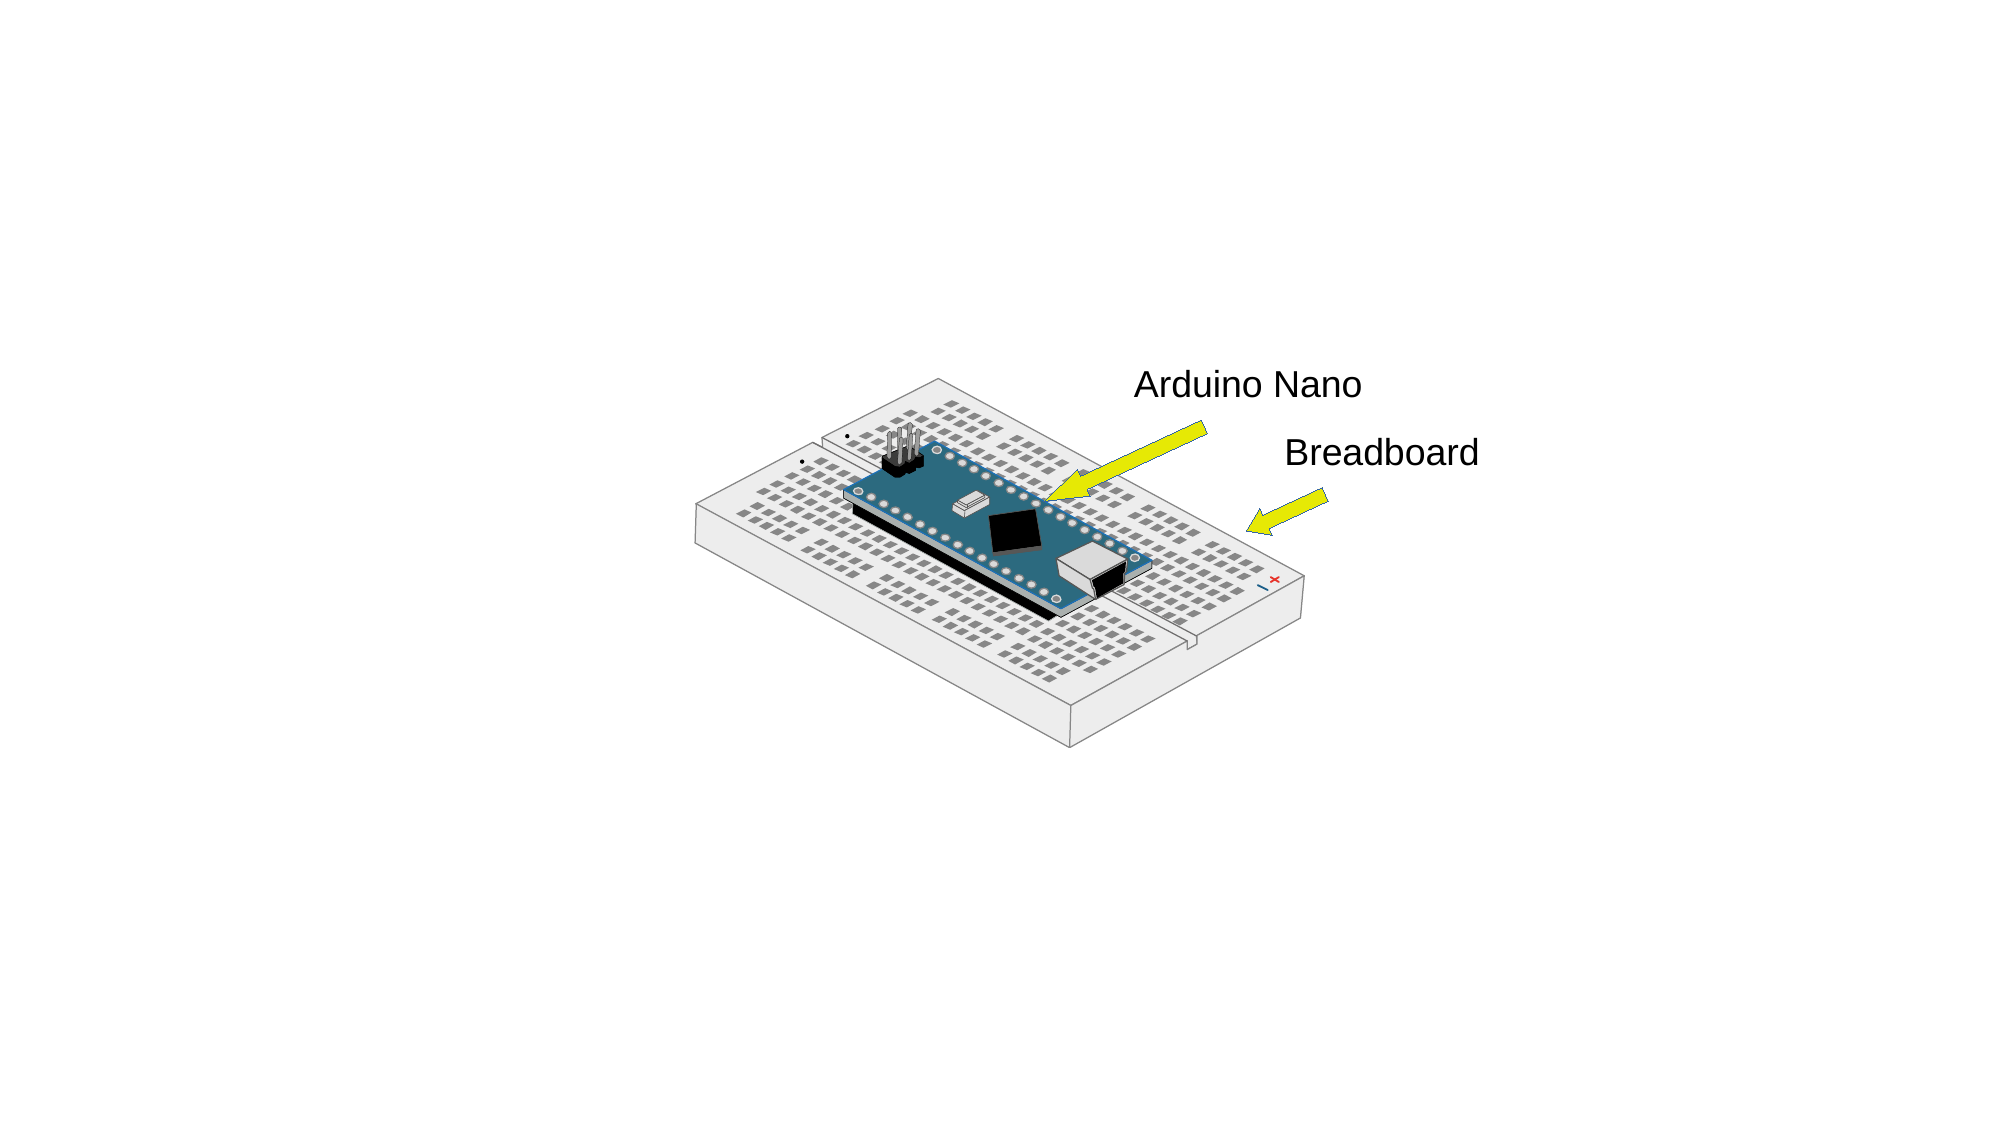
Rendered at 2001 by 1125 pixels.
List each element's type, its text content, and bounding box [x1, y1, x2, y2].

text_box Breadboard [1269, 424, 1495, 481]
text_box [1043, 420, 1208, 502]
text_box [1246, 487, 1329, 536]
picture [694, 377, 1306, 748]
text_box Arduino Nano [1119, 356, 1388, 414]
